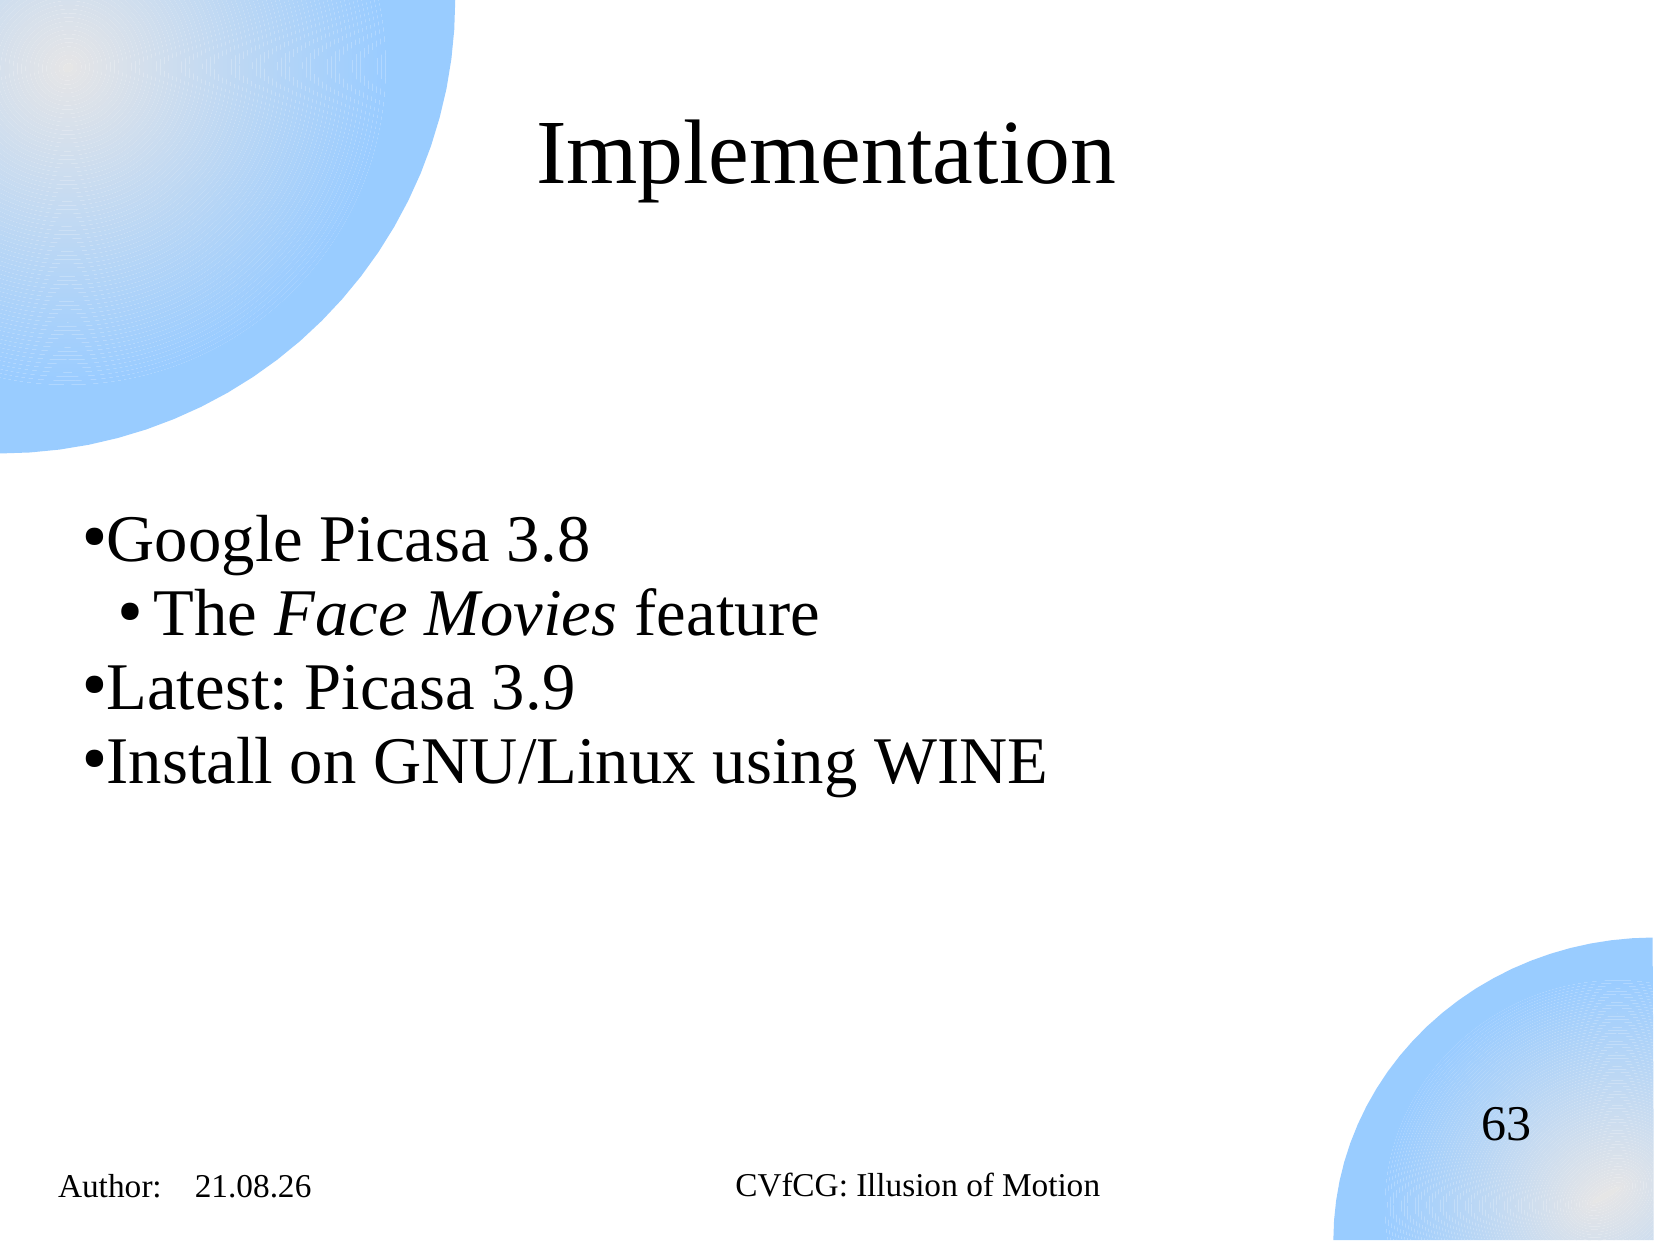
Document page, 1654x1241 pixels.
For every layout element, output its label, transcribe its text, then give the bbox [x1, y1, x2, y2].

title Implementation [82, 49, 1571, 257]
subtitle Google Picasa 3.8 The Face Movies feature Latest: Picasa 3.9 Install on GNU/Linux using WINE [82, 290, 1571, 1010]
text_box <number> [1401, 1095, 1611, 1152]
text_box CVfCG: Illusion of Motion [735, 1166, 1346, 1204]
